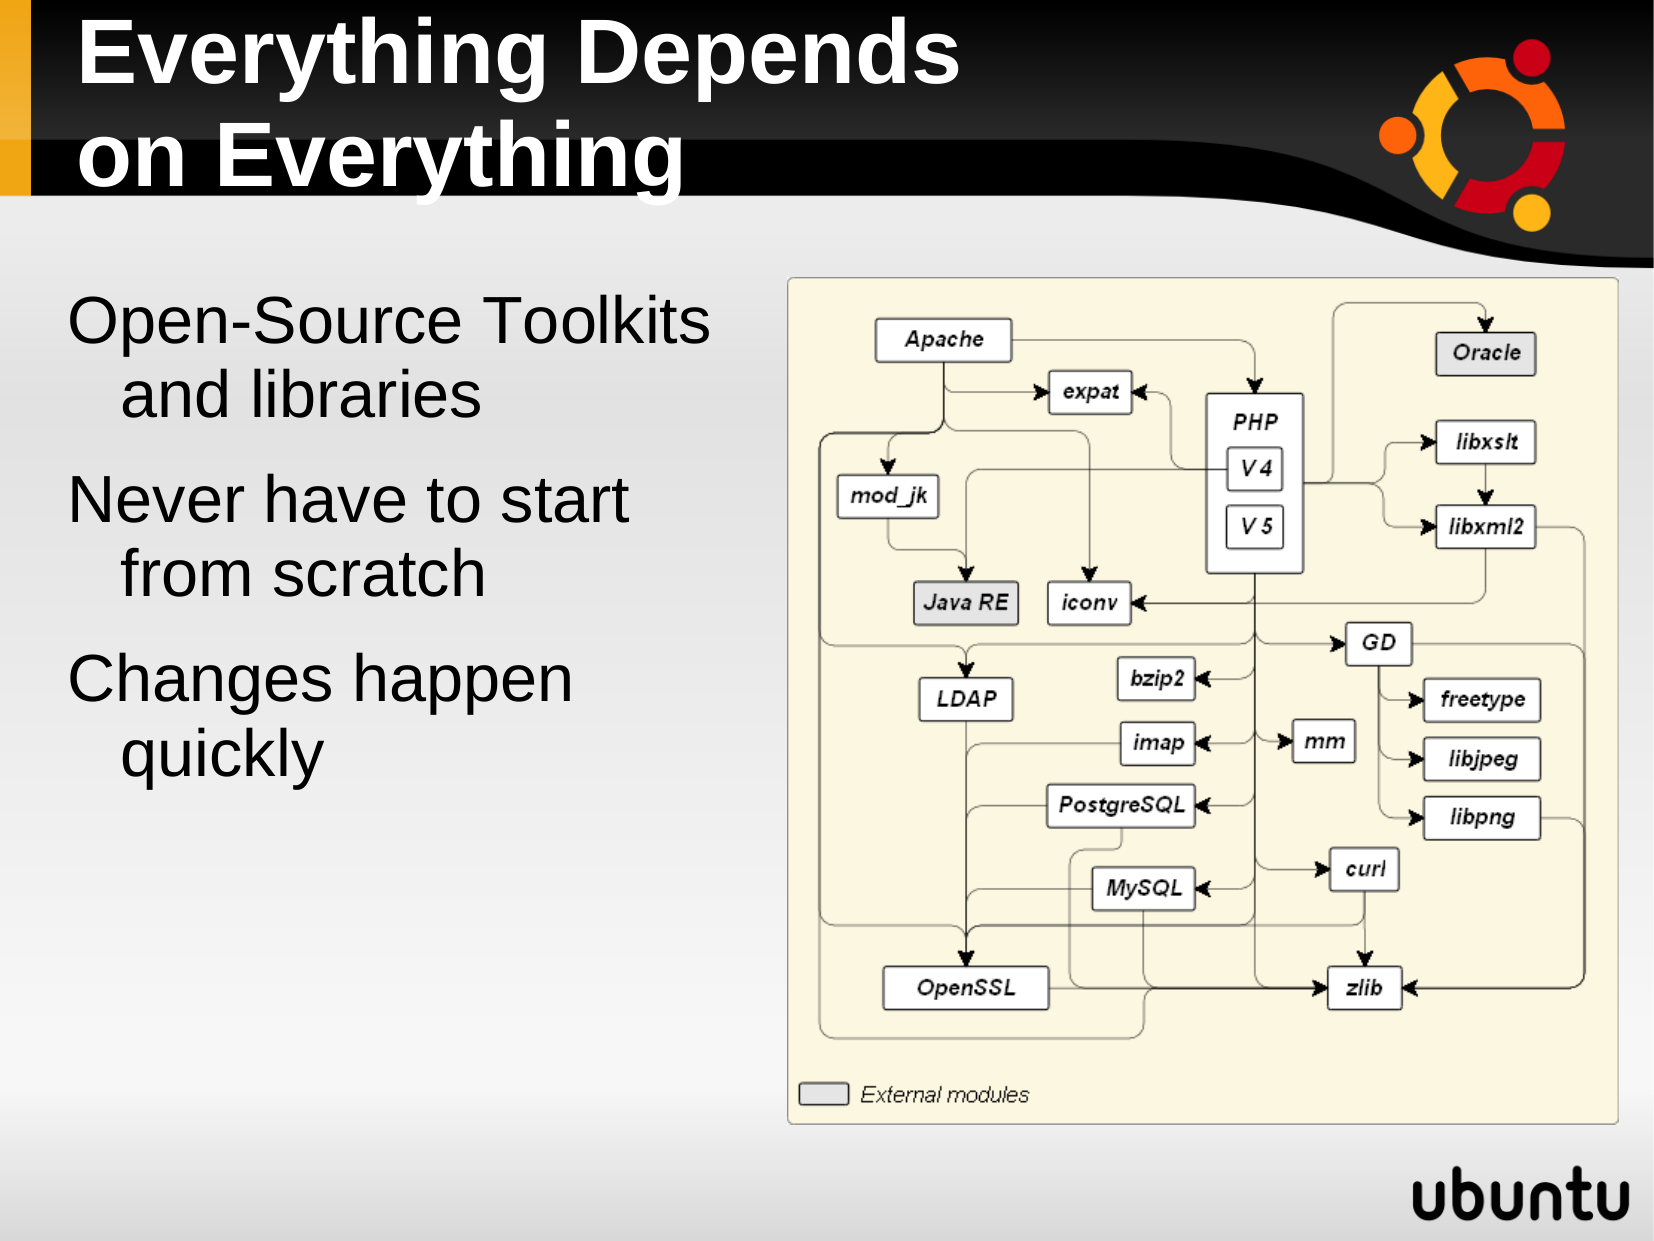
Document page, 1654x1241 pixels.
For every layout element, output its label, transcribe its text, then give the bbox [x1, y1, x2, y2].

picture [0, 0, 1654, 1241]
list Open-Source Toolkits and libraries Never have to start from scratch Changes happen quickly [49, 282, 777, 1102]
title Everything Depends on Everything [76, 0, 1565, 211]
